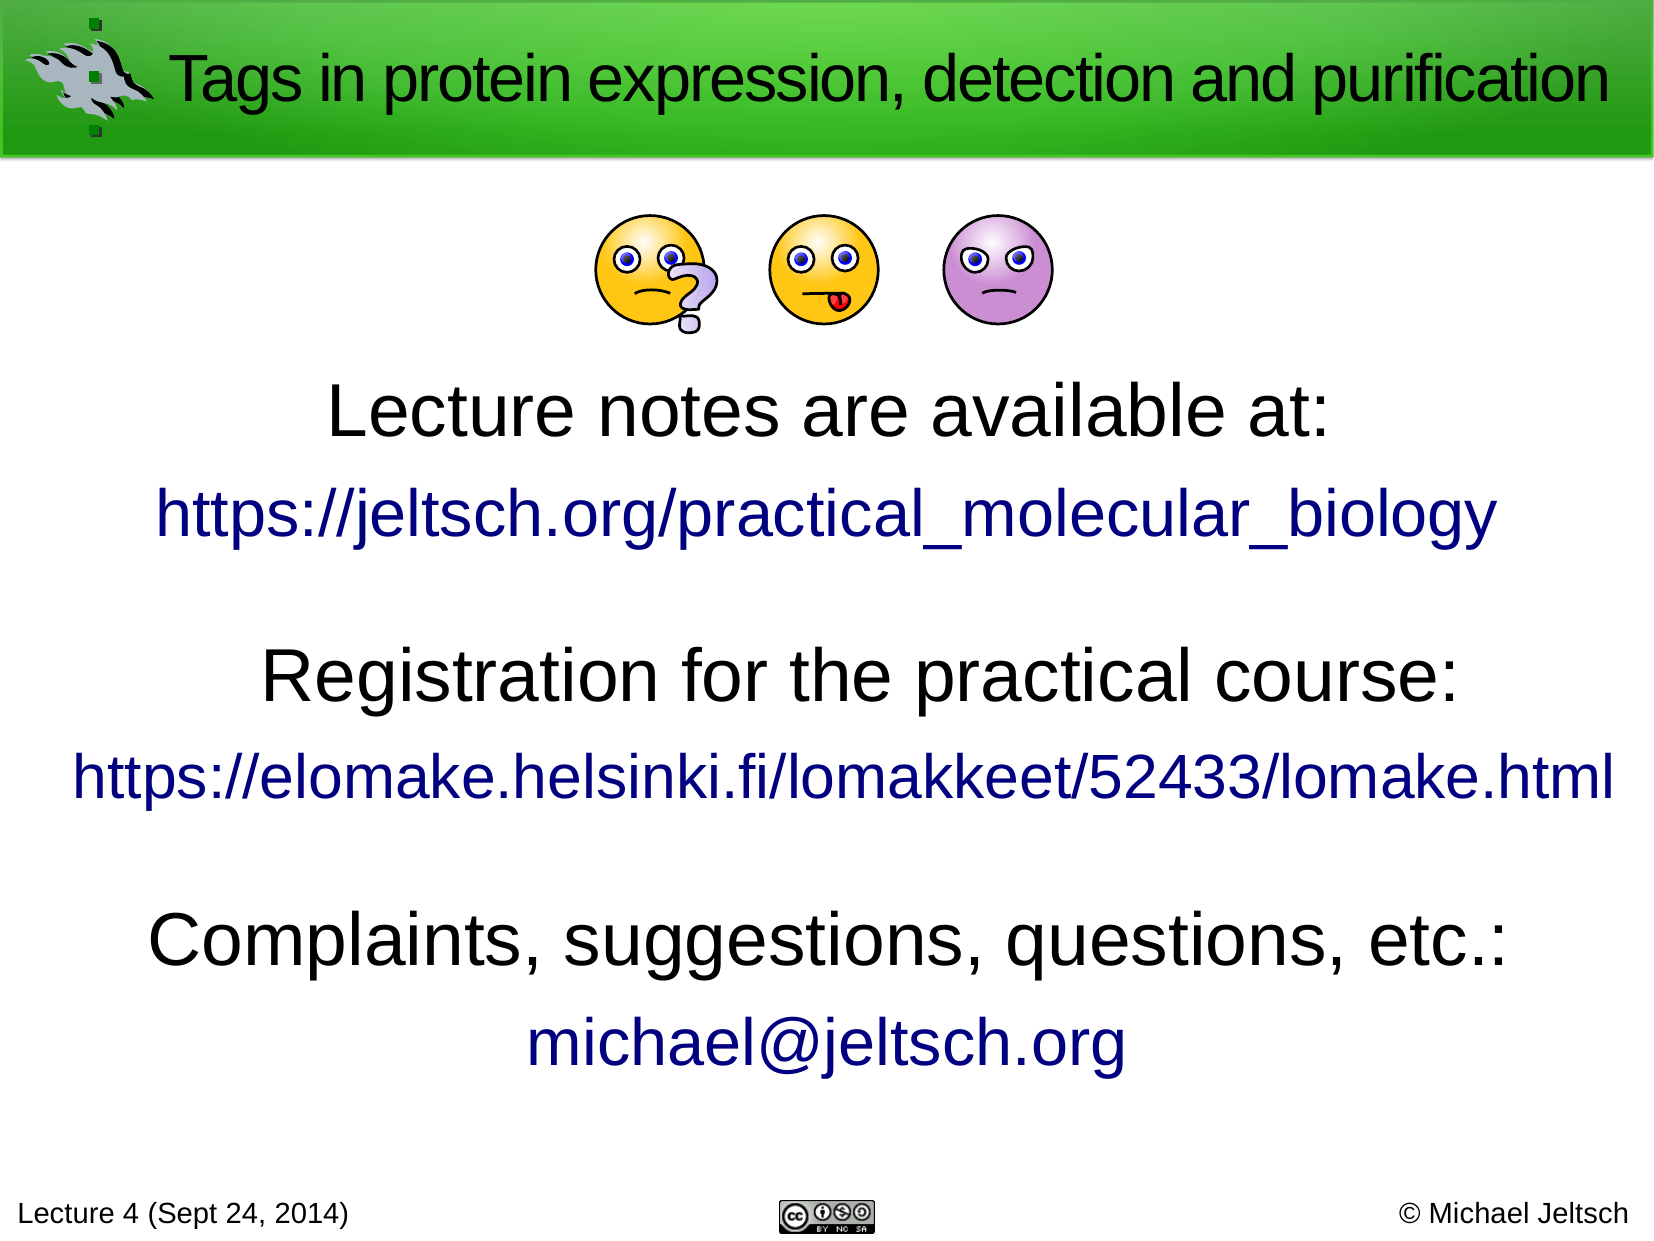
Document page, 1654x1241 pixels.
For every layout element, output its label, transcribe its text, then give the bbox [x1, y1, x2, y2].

picture [564, 196, 1090, 374]
title https://jeltsch.org/practical_molecular_biology [116, 415, 1515, 604]
title Complaints, suggestions, questions, etc.: [88, 868, 1544, 1030]
title Registration for the practical course: [120, 577, 1576, 680]
title https://elomake.helsinki.fi/lomakkeet/52433/lomake.html [35, 680, 1633, 868]
title Lecture notes are available at: [88, 312, 1544, 501]
title michael@jeltsch.org [488, 944, 1143, 1133]
title Tags in protein expression, detection and purification [162, 32, 1618, 123]
picture [779, 1200, 875, 1234]
